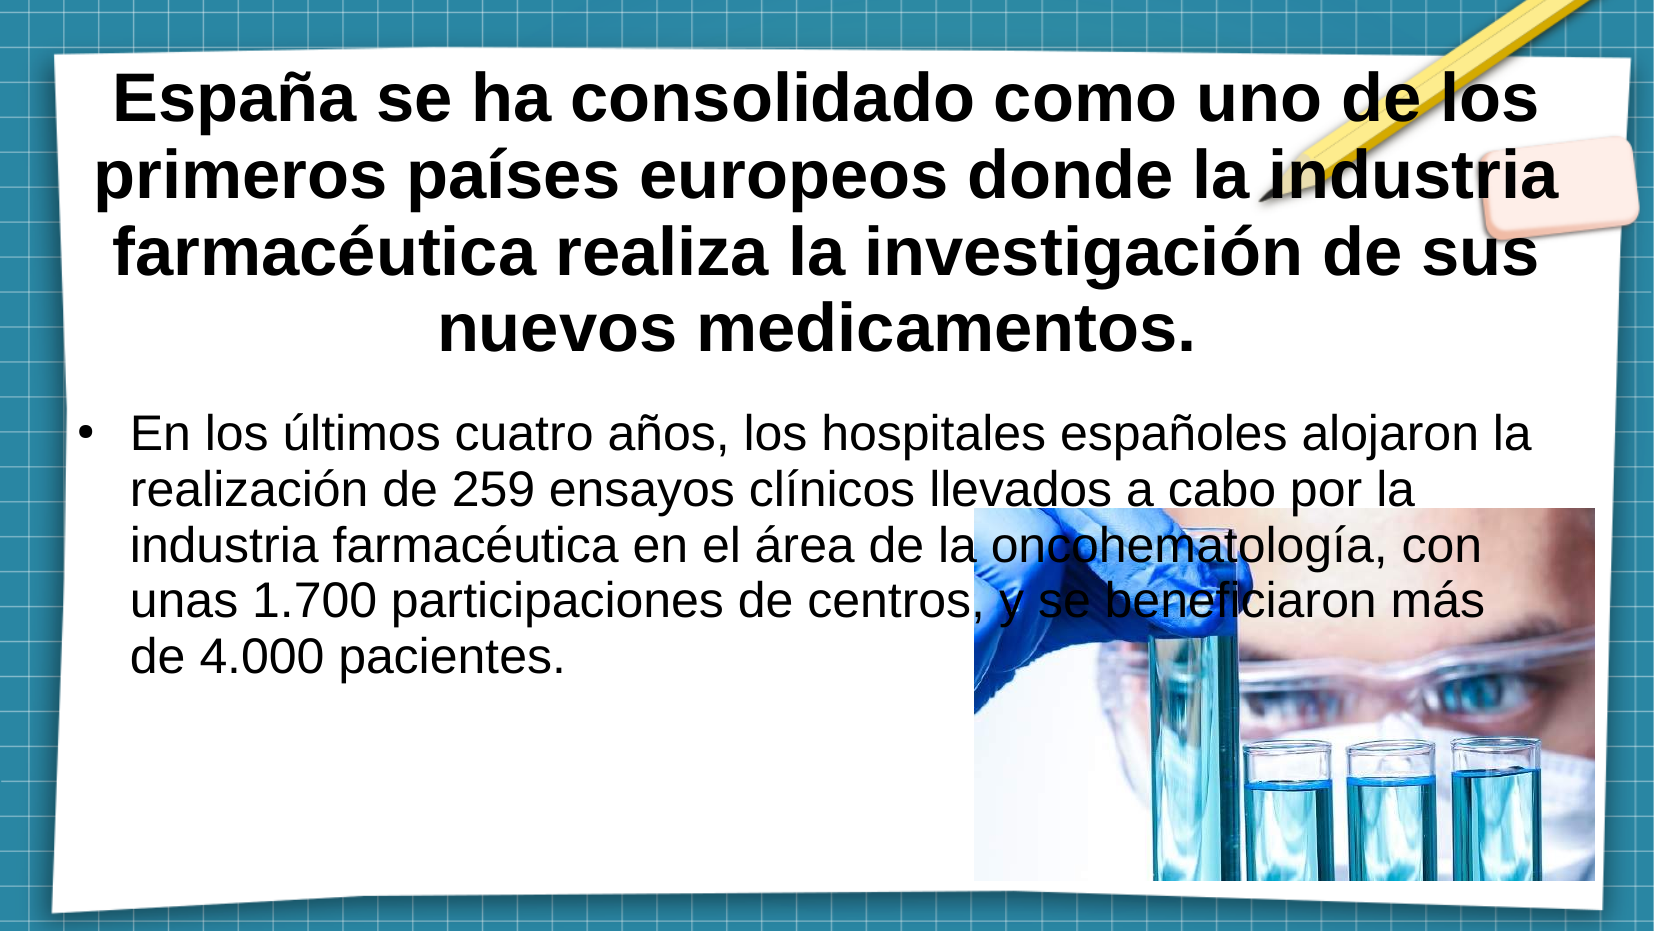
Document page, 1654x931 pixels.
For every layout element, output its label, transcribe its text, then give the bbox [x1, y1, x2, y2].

list En los últimos cuatro años, los hospitales españoles alojaron la realización de 259 ensayos clínicos llevados a cabo por la industria farmacéutica en el área de la oncohematología, con unas 1.700 participaciones de centros, y se beneficiaron más de 4.000 pacientes. [59, 405, 1548, 931]
title España se ha consolidado como uno de los primeros países europeos donde la industria farmacéutica realiza la investigación de sus nuevos medicamentos. [82, 59, 1571, 367]
picture [0, 0, 1654, 931]
